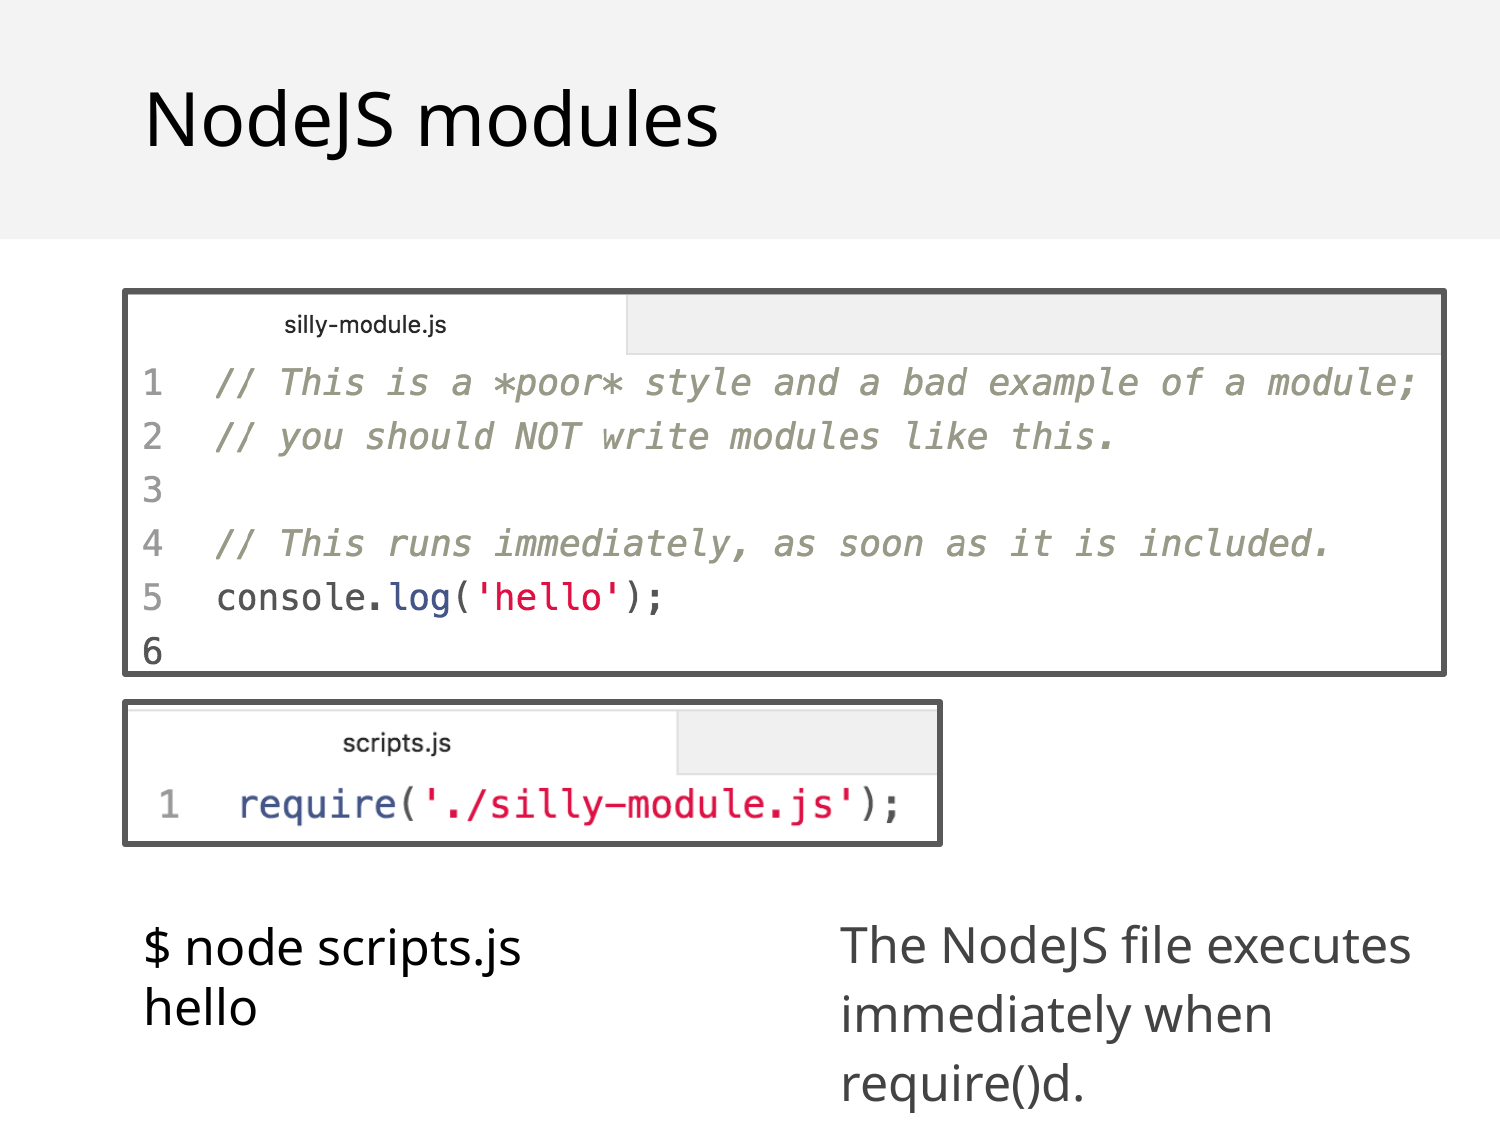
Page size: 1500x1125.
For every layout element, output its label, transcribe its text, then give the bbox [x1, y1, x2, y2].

picture [128, 293, 1441, 671]
list The NodeJS file executes immediately when require()d. [825, 889, 1469, 1063]
title NodeJS modules [128, 56, 1372, 183]
picture [128, 705, 938, 842]
text_box $ node scripts.js hello [128, 900, 825, 1041]
